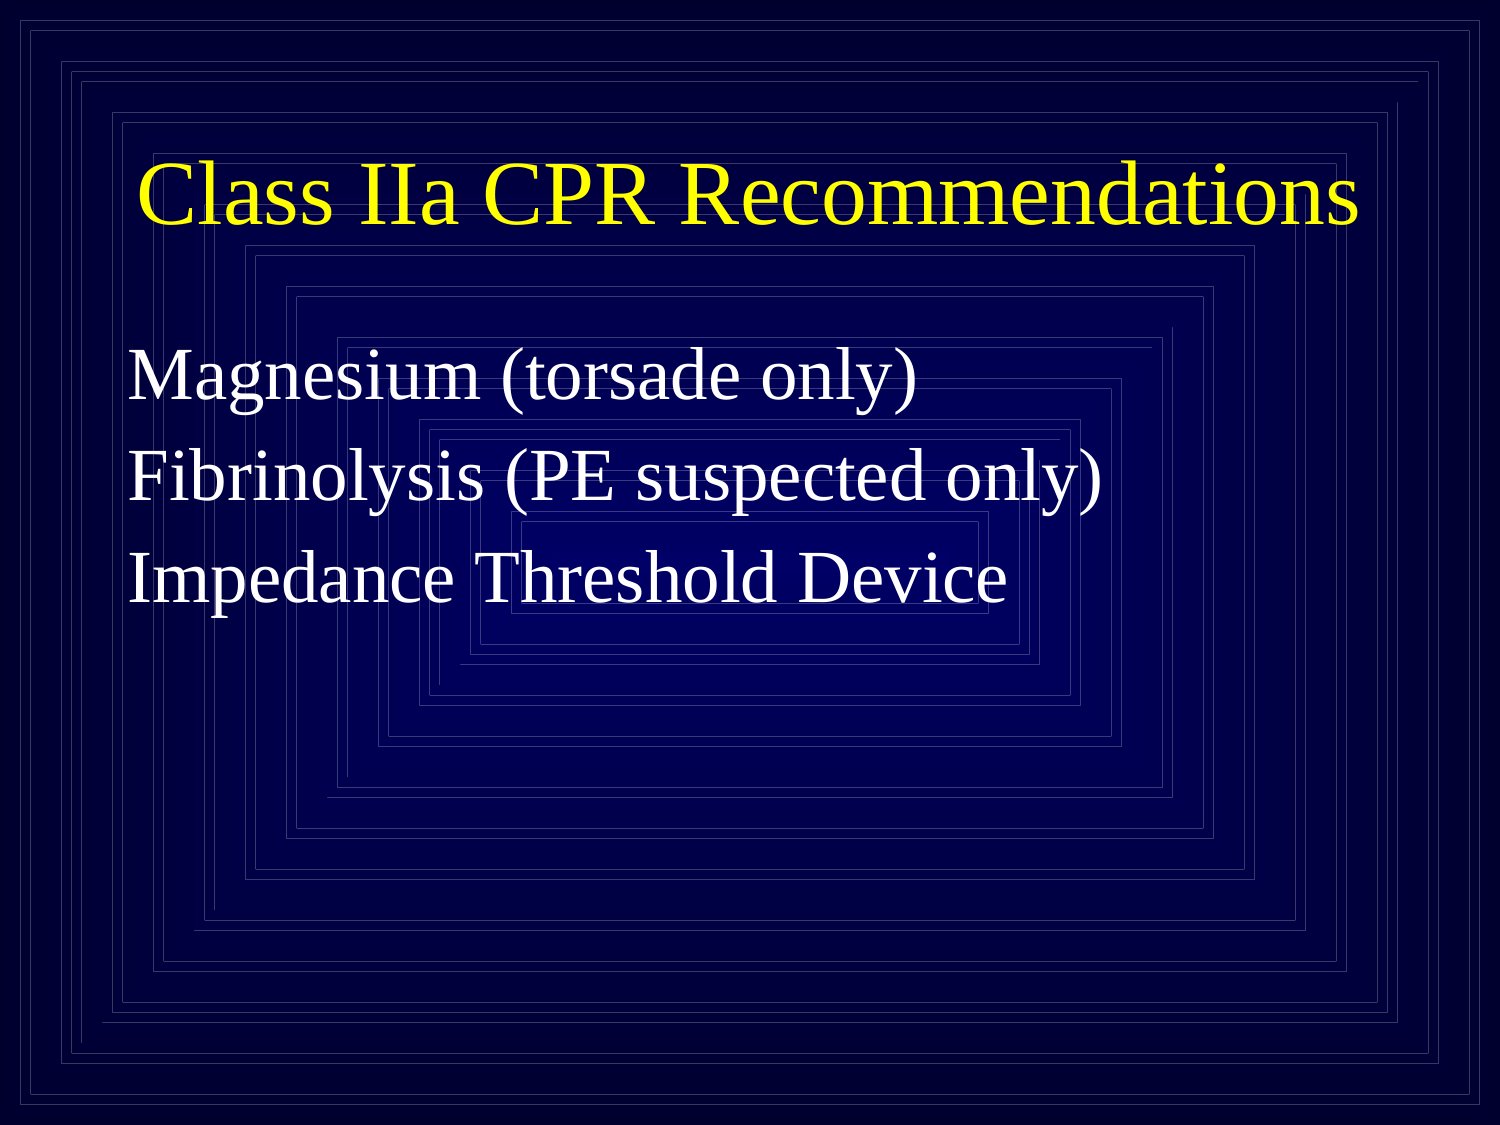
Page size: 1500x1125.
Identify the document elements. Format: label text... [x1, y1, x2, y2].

title Class IIa CPR Recommendations [112, 76, 1388, 312]
list Magnesium (torsade only) Fibrinolysis (PE suspected only) Impedance Threshold Device [112, 324, 1388, 1001]
